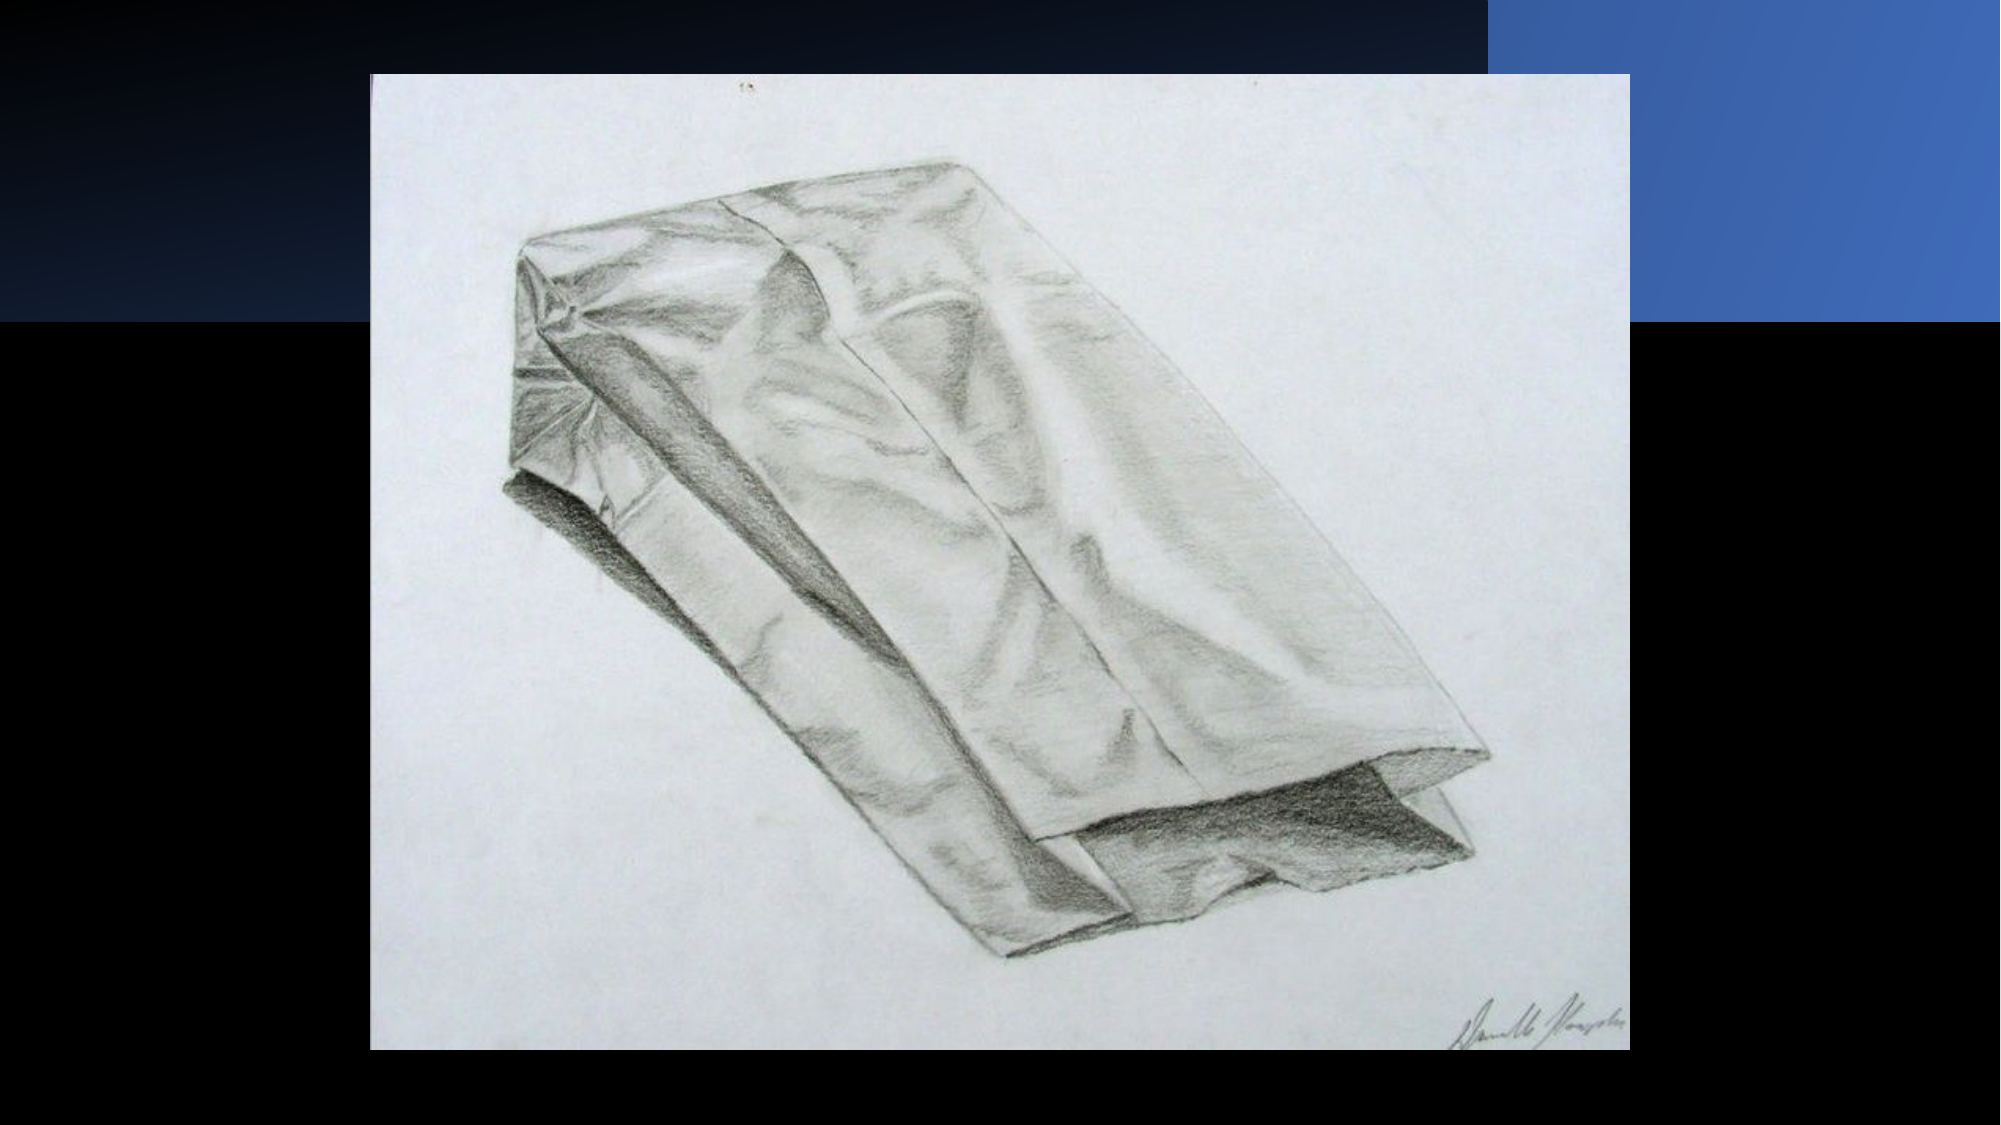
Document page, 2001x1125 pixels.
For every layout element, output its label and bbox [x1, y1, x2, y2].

text_box [0, 0, 2000, 1125]
picture [370, 75, 1630, 1051]
